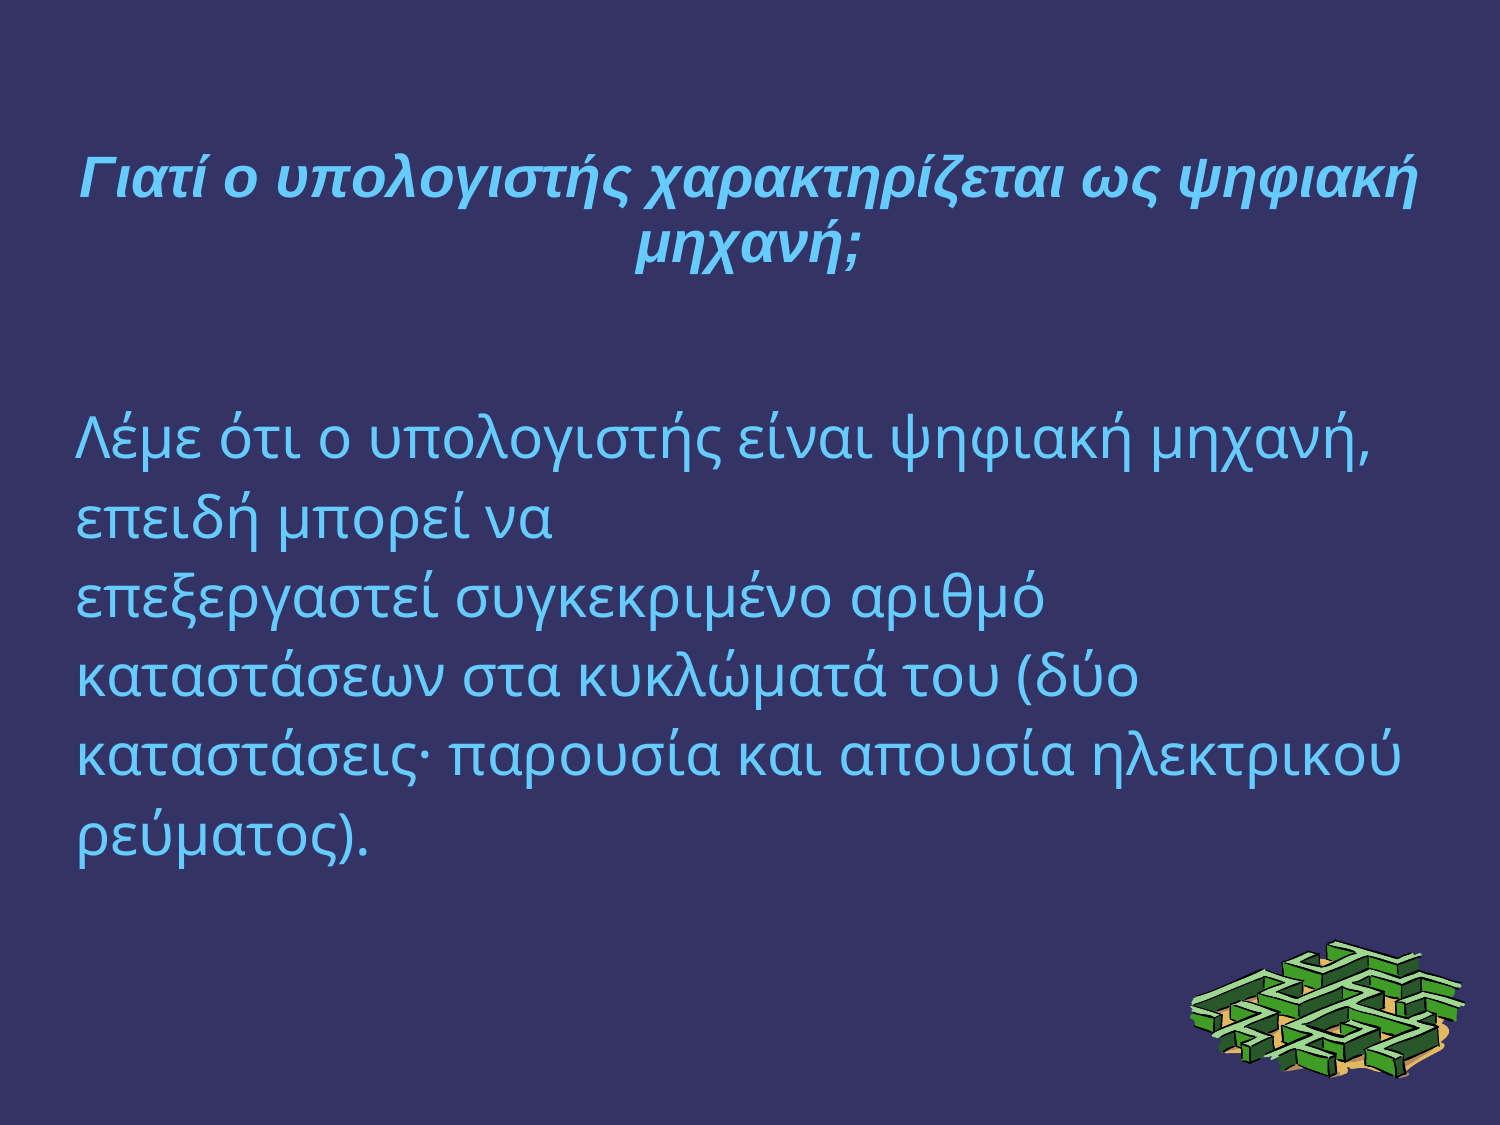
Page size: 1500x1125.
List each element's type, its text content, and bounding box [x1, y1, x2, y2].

title Γιατί ο υπολογιστής χαρακτηρίζεται ως ψηφιακή μηχανή; [75, 119, 1426, 300]
list Λέμε ότι ο υπολογιστής είναι ψηφιακή μηχανή, επειδή μπορεί να επεξεργαστεί συγκεκριμένο αριθμό καταστάσεων στα κυκλώματά του (δύο καταστάσεις· παρουσία και απουσία ηλεκτρικού ρεύματος). [75, 317, 1426, 1038]
